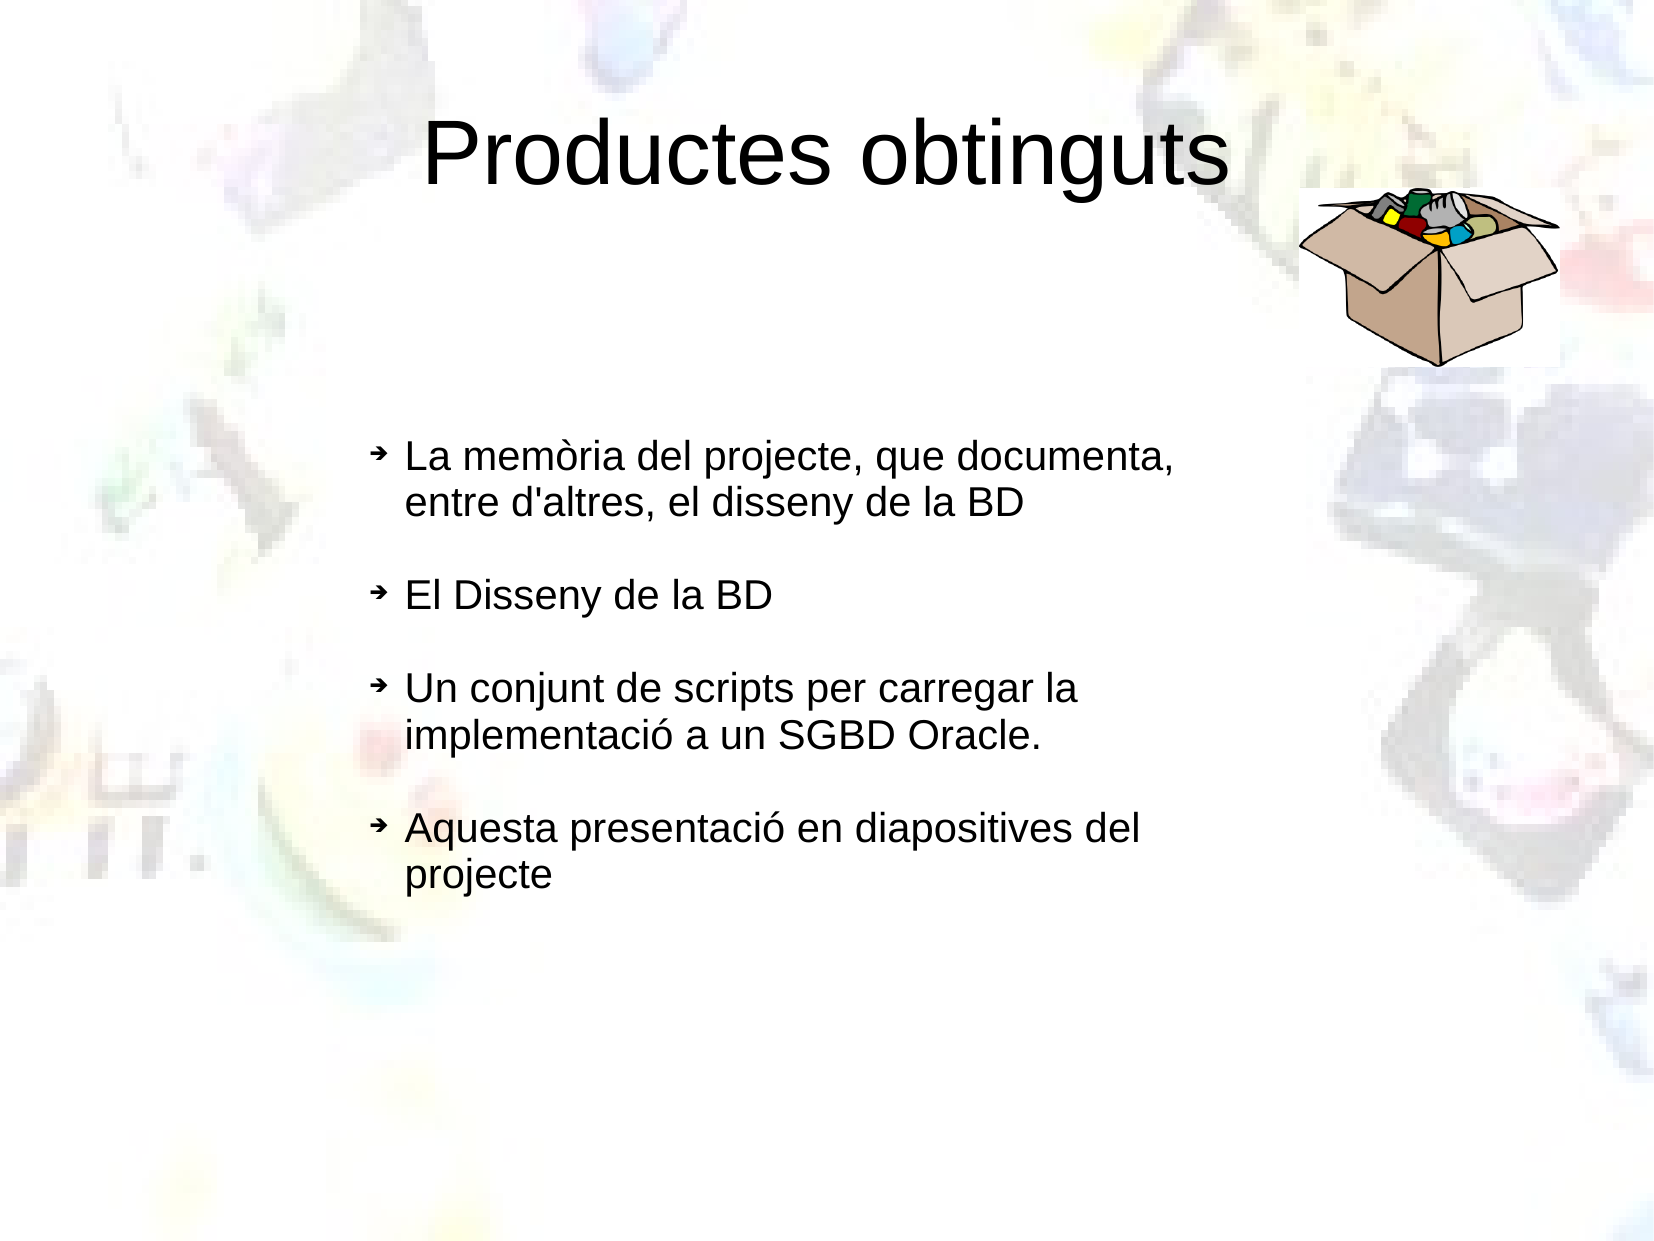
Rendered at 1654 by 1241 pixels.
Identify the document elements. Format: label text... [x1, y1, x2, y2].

text_box La memòria del projecte, que documenta, entre d'altres, el disseny de la BD El Disseny de la BD Un conjunt de scripts per carregar la implementació a un SGBD Oracle. Aquesta presentació en diapositives del projecte [354, 425, 1217, 908]
picture [0, 0, 1654, 1241]
title Productes obtinguts [82, 49, 1571, 257]
